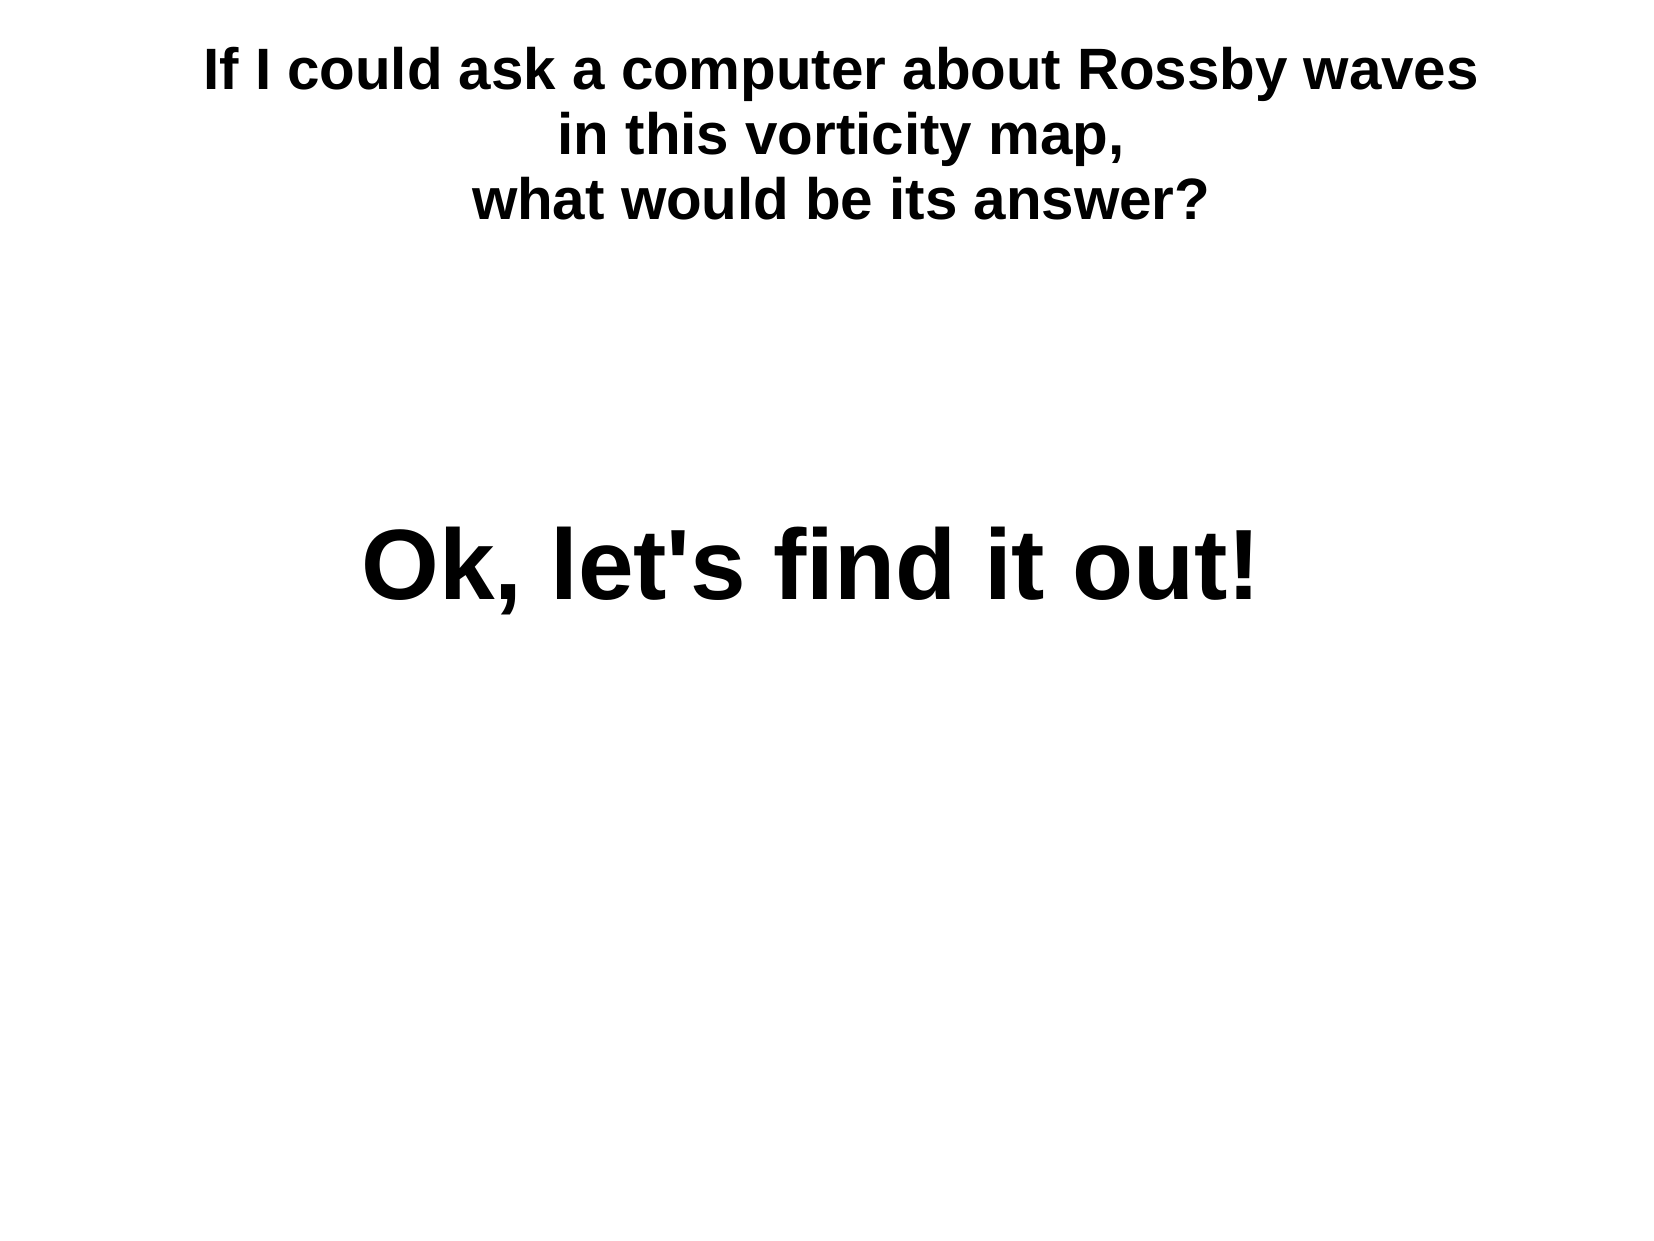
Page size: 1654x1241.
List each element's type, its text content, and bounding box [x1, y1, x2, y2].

text_box Ok, let's find it out! [265, 501, 1359, 680]
text_box If I could ask a computer about Rossby waves in this vorticity map, what would be its answer? [59, 29, 1625, 266]
